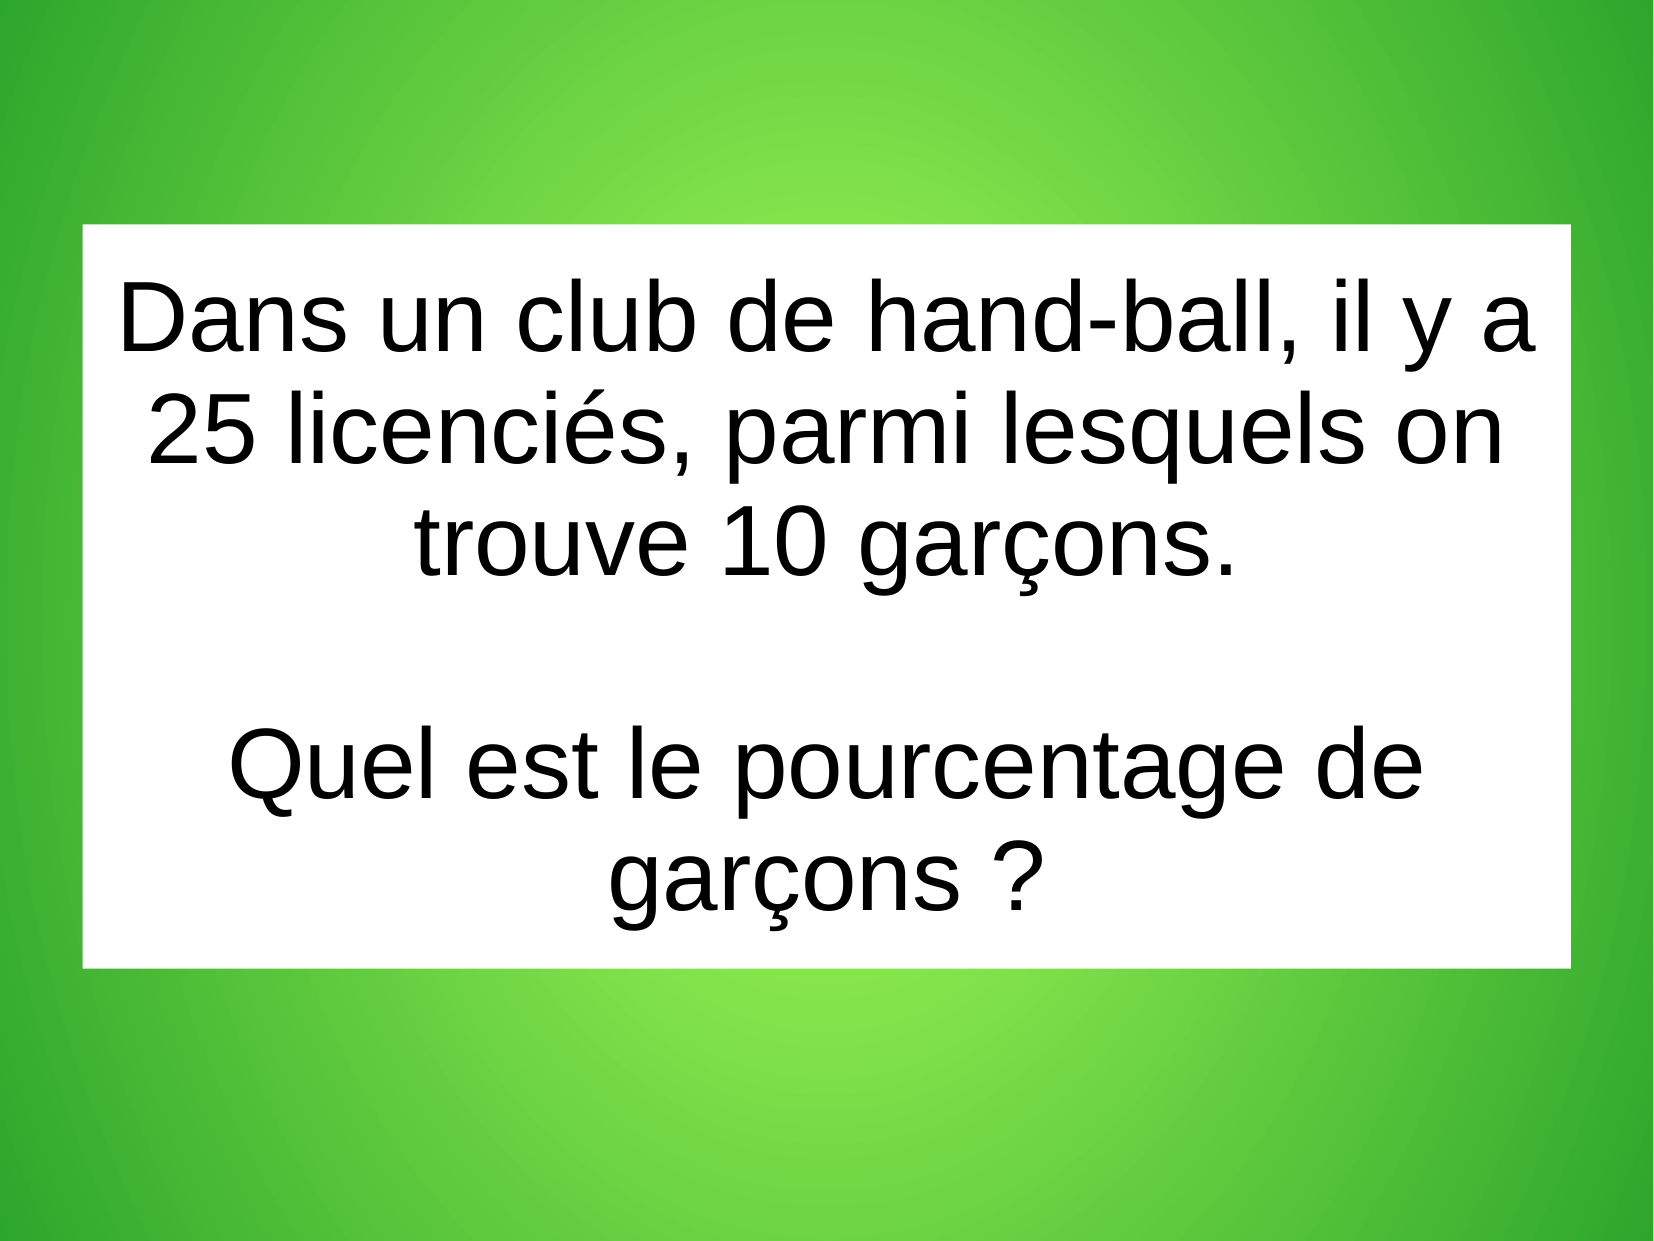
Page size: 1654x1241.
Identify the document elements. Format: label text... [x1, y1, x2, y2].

picture [0, 0, 1654, 1241]
subtitle Dans un club de hand-ball, il y a 25 licenciés, parmi lesquels on trouve 10 garçons. Quel est le pourcentage de garçons ? [82, 224, 1571, 969]
